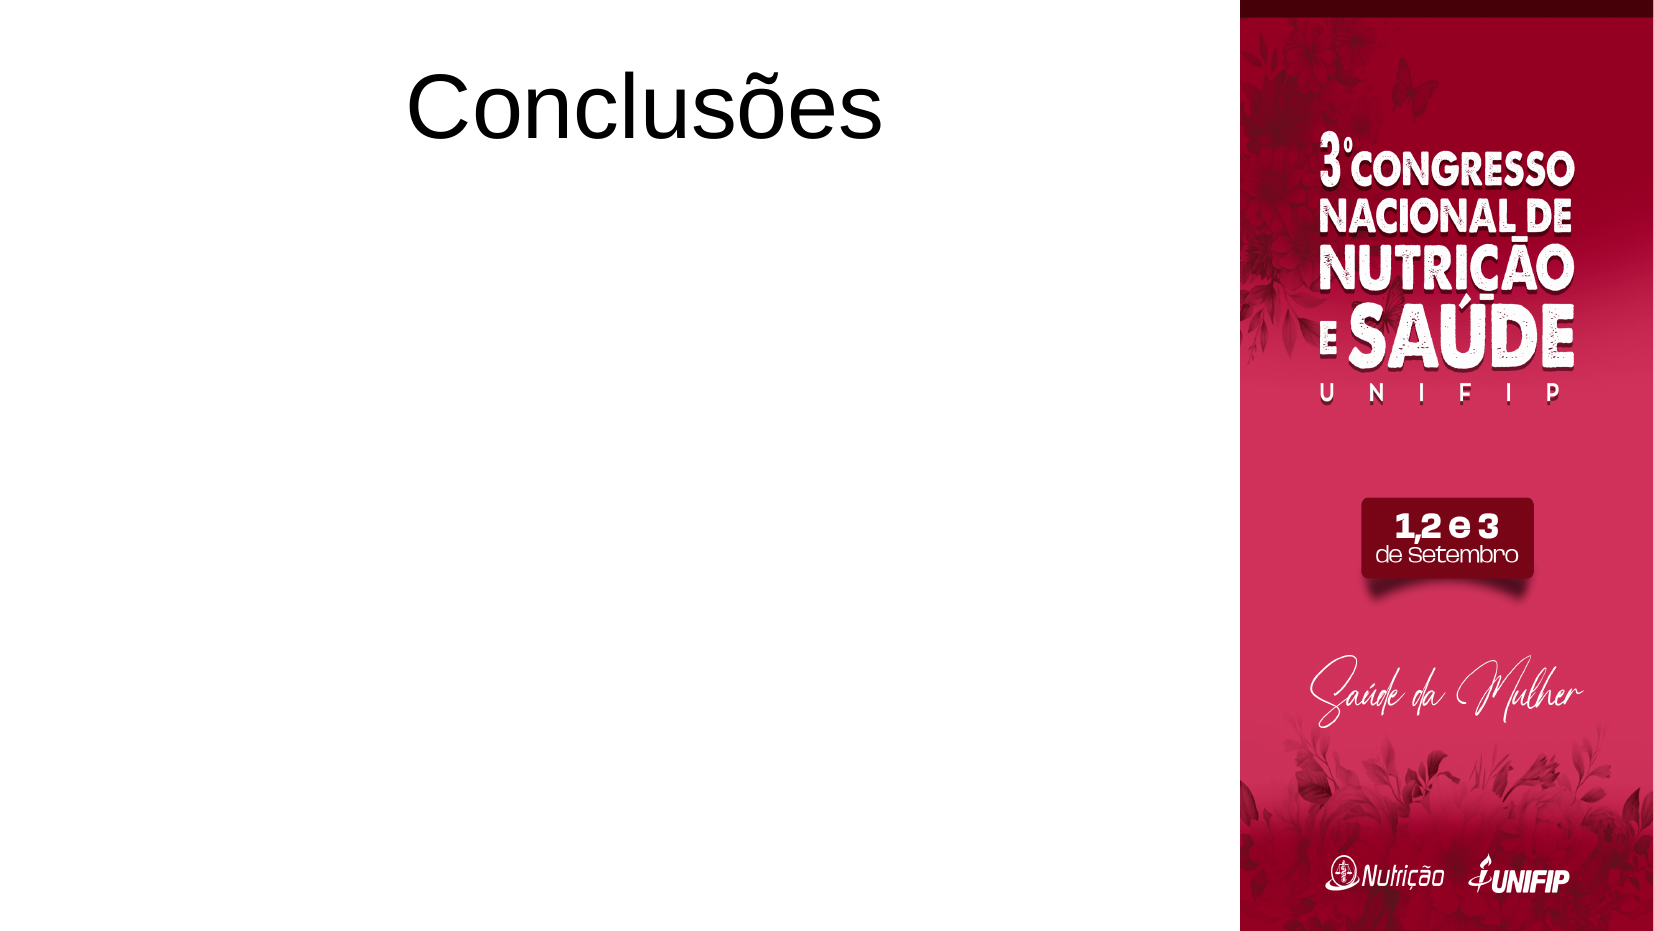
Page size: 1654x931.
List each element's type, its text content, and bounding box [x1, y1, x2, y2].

picture [1240, 0, 1654, 931]
title Conclusões [76, 29, 1240, 185]
